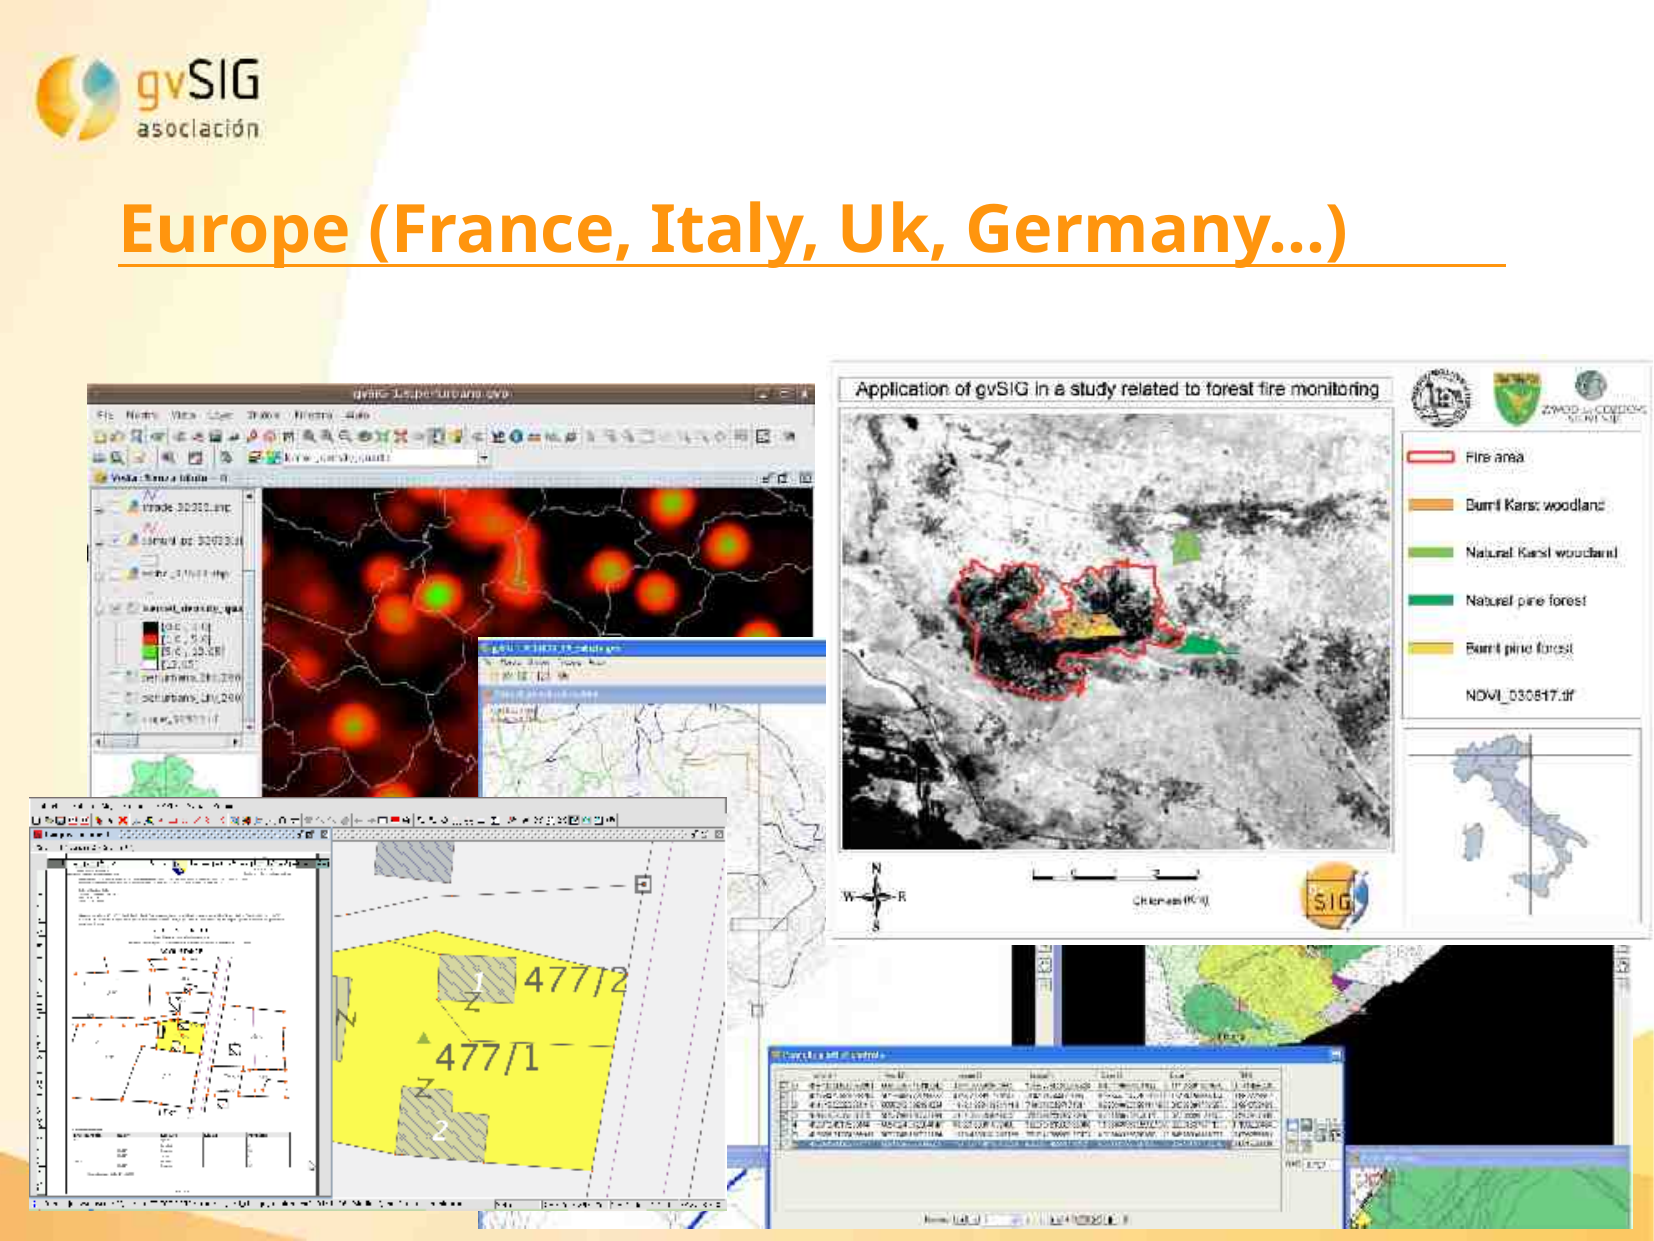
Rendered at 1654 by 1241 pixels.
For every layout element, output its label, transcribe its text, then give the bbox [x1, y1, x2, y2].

title Europe (France, Italy, Uk, Germany...) [118, 177, 1607, 276]
picture [0, 0, 1654, 1241]
